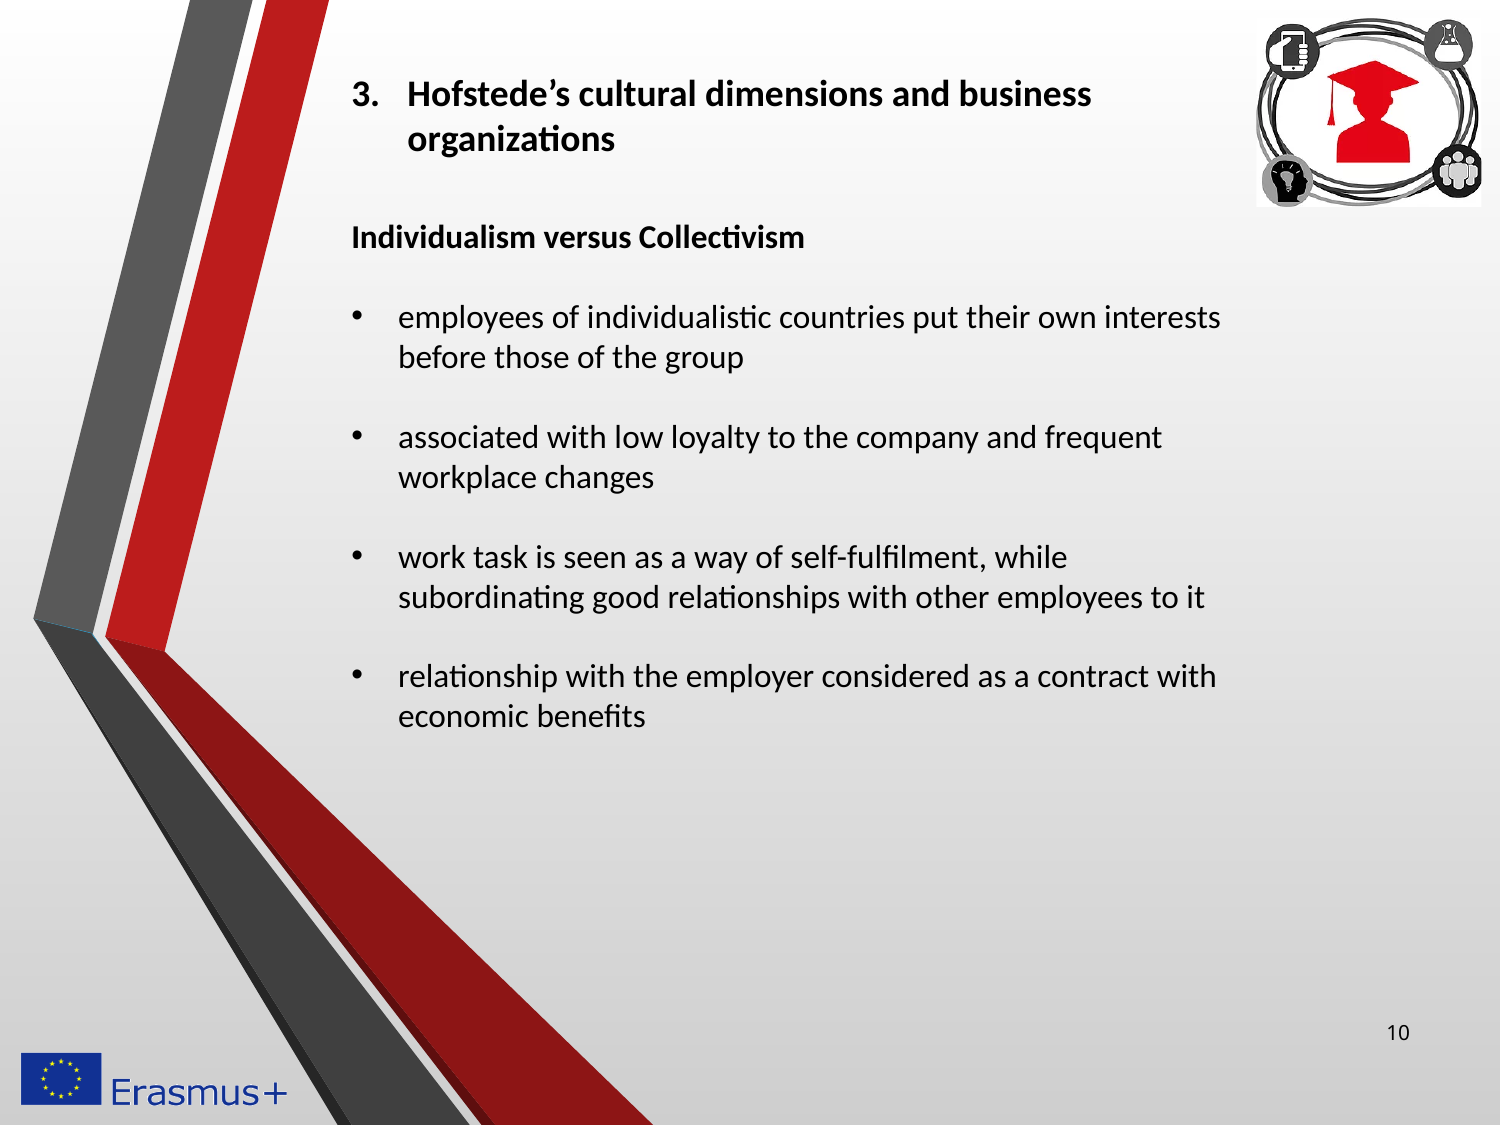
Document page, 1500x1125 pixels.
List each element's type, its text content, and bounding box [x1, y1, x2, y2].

picture [5, 1037, 302, 1120]
text_box Hofstede’s cultural dimensions and business organizations [336, 61, 1247, 167]
text_box Individualism versus Collectivism employees of individualistic countries put their own interests before those of the group associated with low loyalty to the company and frequent workplace changes work task is seen as a way of self-fulfilment, while subordinating good relationships with other employees to it relationship with the employer considered as a contract with economic benefits [336, 208, 1258, 742]
slide_number <numer> [1357, 1003, 1425, 1064]
picture [1256, 18, 1482, 207]
chart [1257, 19, 1483, 209]
